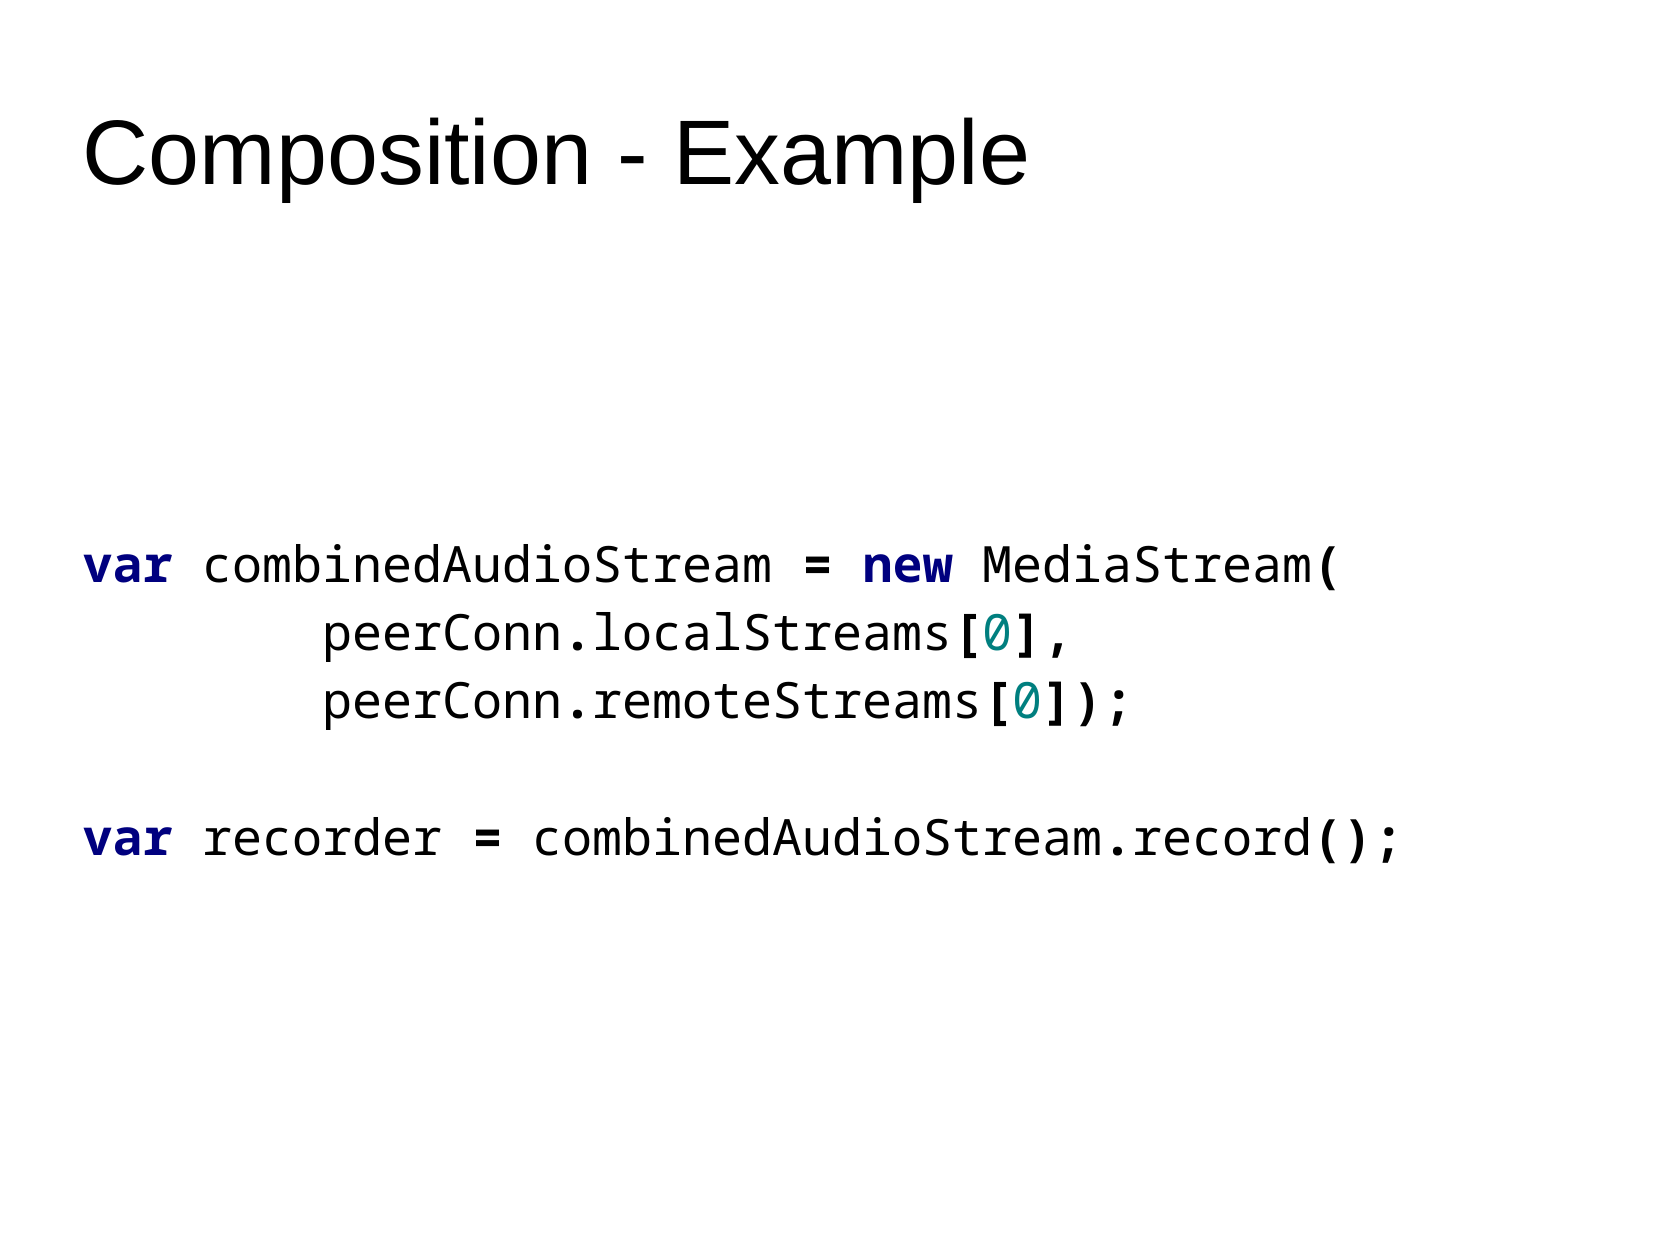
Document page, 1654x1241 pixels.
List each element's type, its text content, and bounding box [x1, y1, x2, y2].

subtitle var combinedAudioStream = new MediaStream( peerConn.localStreams[0], peerConn.remoteStreams[0]); var recorder = combinedAudioStream.record(); [82, 290, 1571, 1109]
title Composition - Example [82, 49, 1571, 257]
